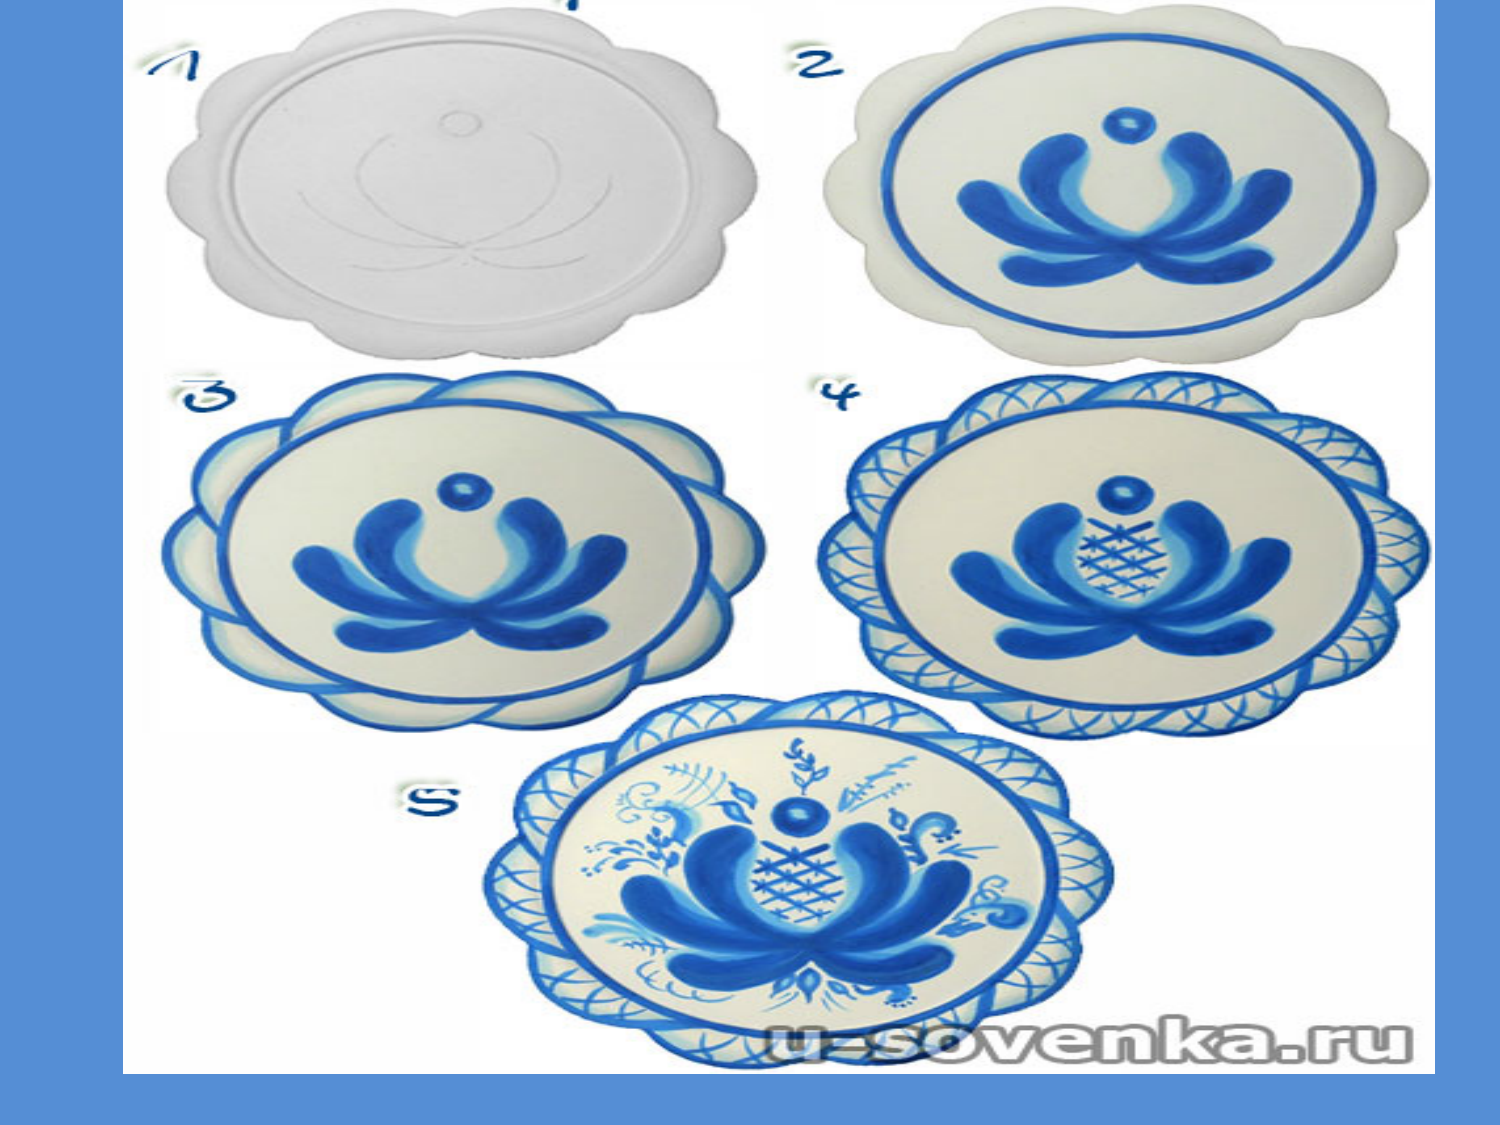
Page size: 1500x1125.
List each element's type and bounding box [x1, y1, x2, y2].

picture [123, 0, 1435, 1074]
